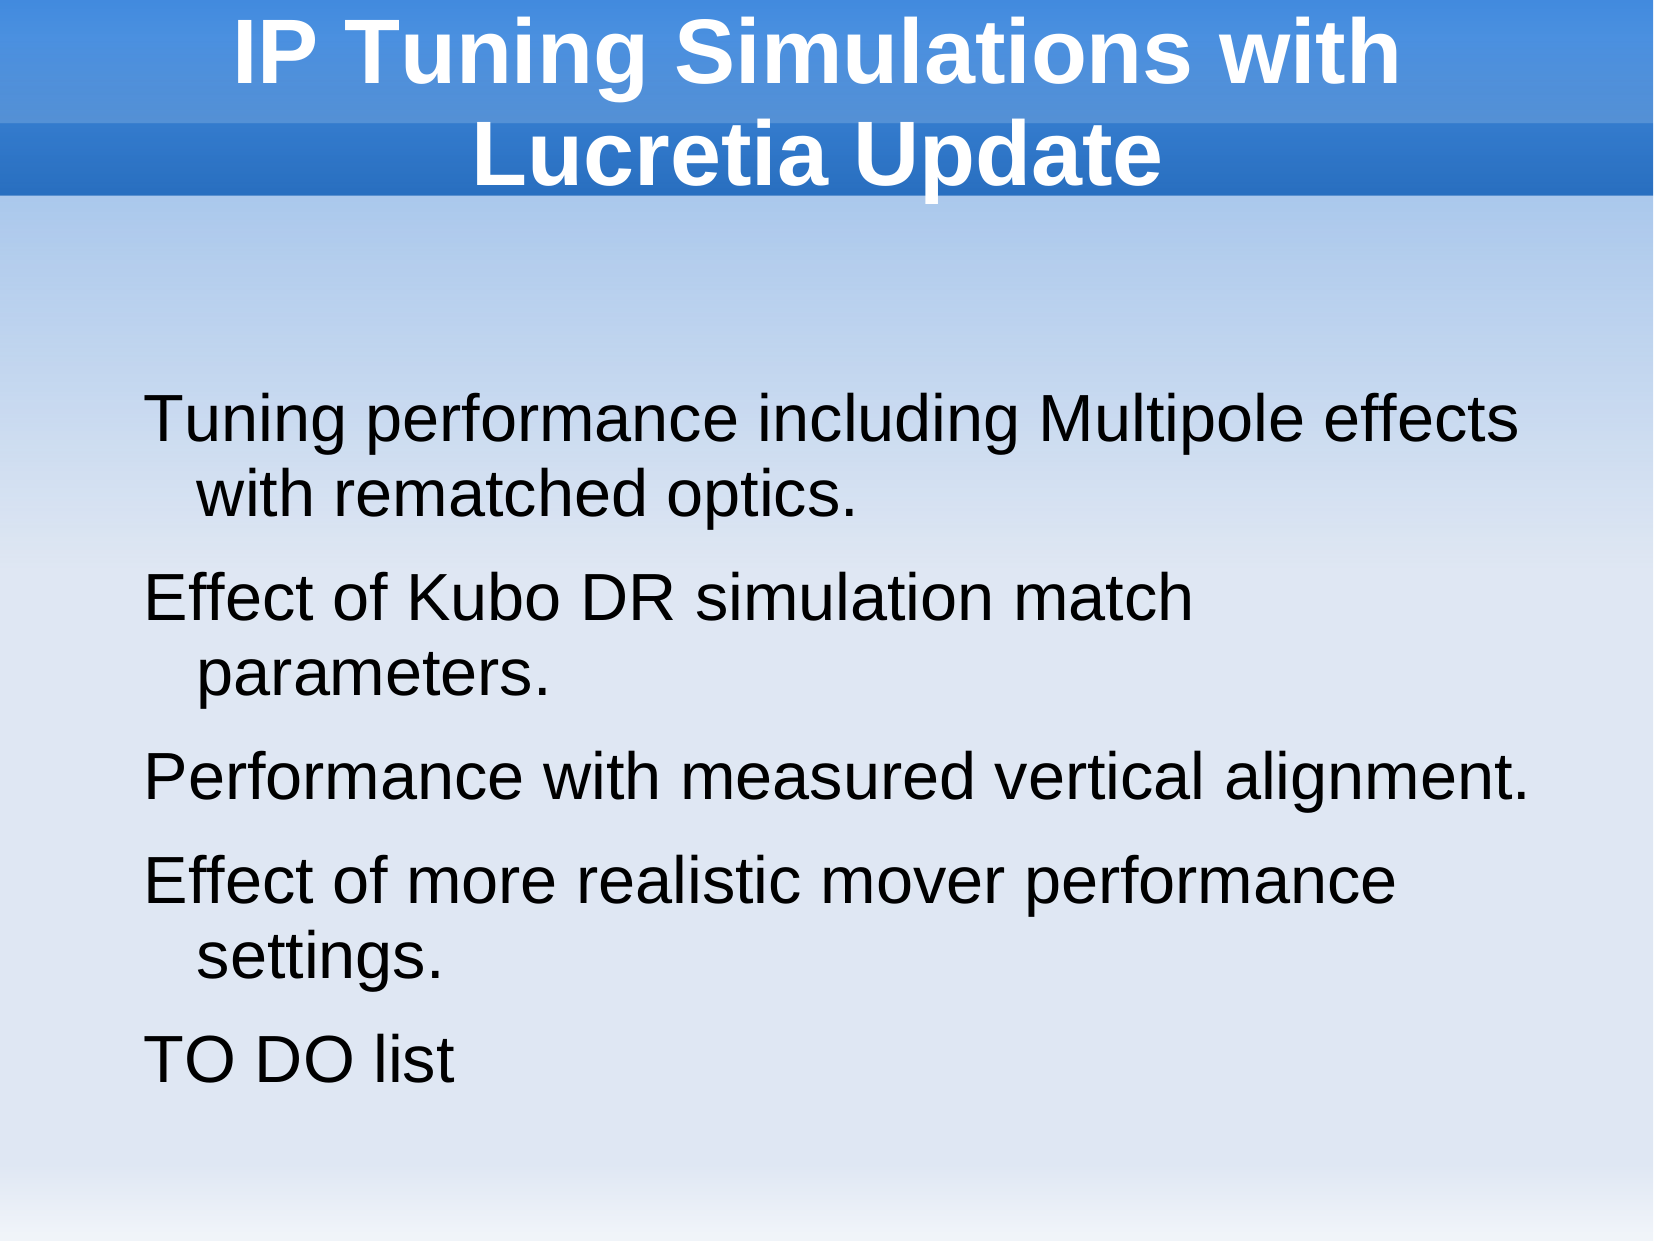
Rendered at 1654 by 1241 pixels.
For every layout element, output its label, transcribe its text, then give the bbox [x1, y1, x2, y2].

list Tuning performance including Multipole effects with rematched optics. Effect of Kubo DR simulation match parameters. Performance with measured vertical alignment. Effect of more realistic mover performance settings. TO DO list [125, 380, 1538, 1173]
title IP Tuning Simulations with Lucretia Update [112, 0, 1525, 206]
picture [0, 0, 1654, 1241]
